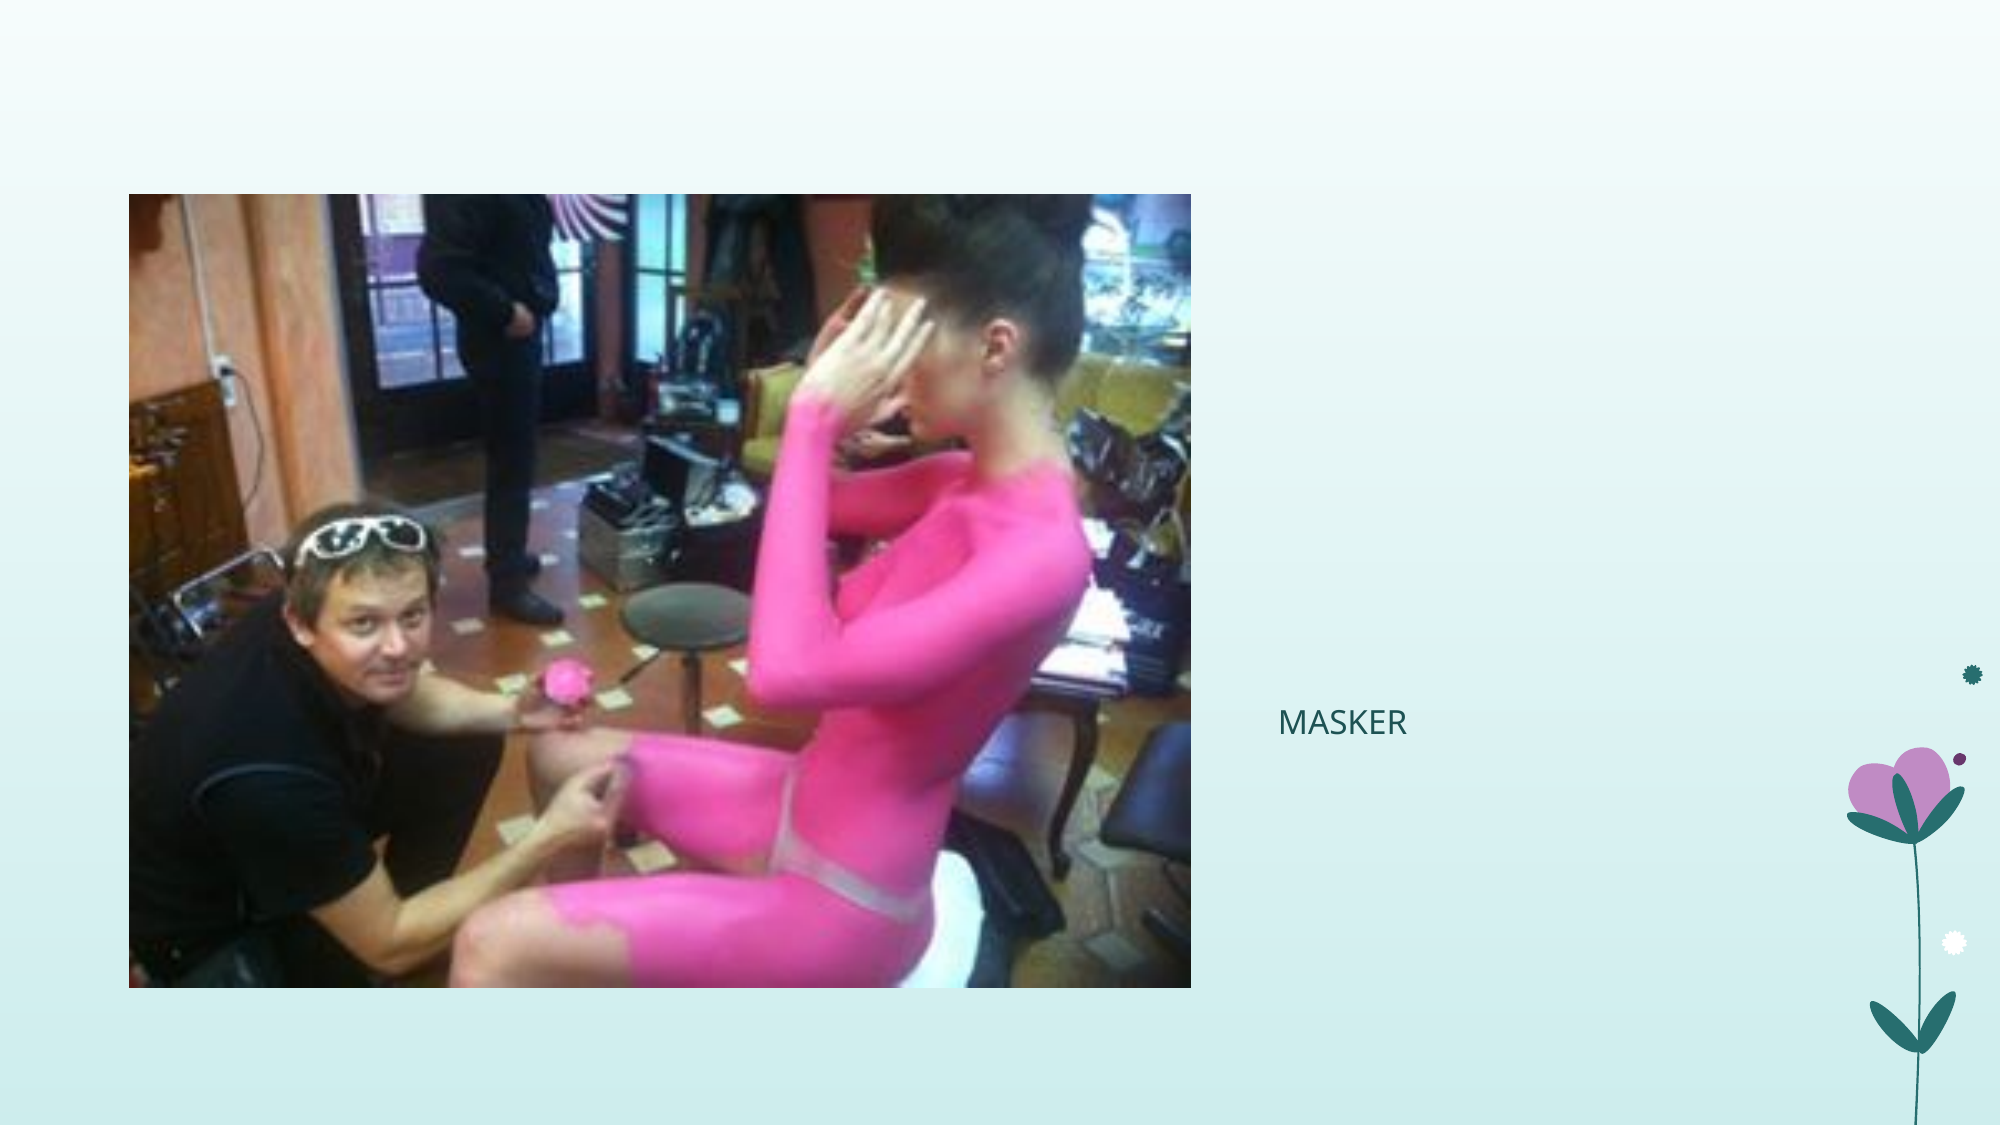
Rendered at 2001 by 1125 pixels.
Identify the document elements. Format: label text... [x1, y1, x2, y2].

list MASKER [1263, 697, 1788, 988]
picture [129, 194, 1191, 988]
